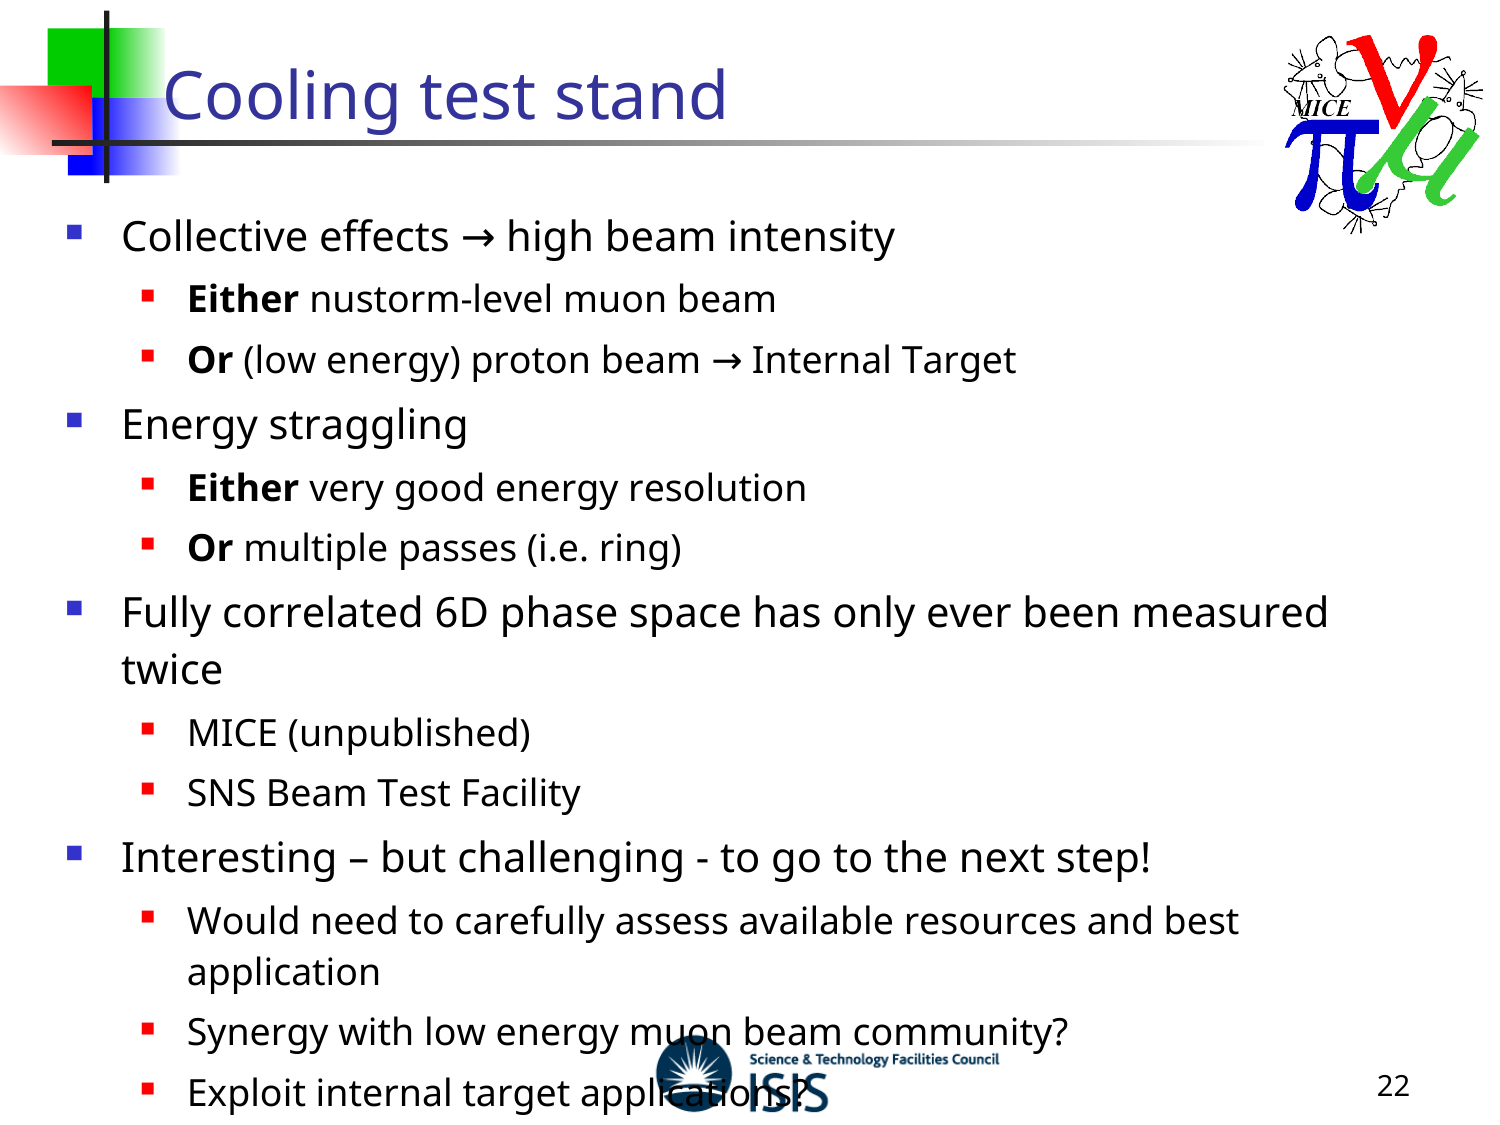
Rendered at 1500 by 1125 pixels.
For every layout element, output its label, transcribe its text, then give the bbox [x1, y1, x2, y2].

picture [1264, 5, 1500, 251]
picture [748, 1027, 760, 1043]
picture [640, 1021, 1167, 1125]
title Cooling test stand [162, 0, 1441, 188]
list Collective effects → high beam intensity Either nustorm-level muon beam Or (low energy) proton beam → Internal Target Energy straggling Either very good energy resolution Or multiple passes (i.e. ring) Fully correlated 6D phase space has only ever been measured twice MICE (unpublished) SNS Beam Test Facility Interesting – but challenging - to go to the next step! Would need to carefully assess available resources and best application Synergy with low energy muon beam community? Exploit internal target applications? [64, 206, 1394, 1000]
